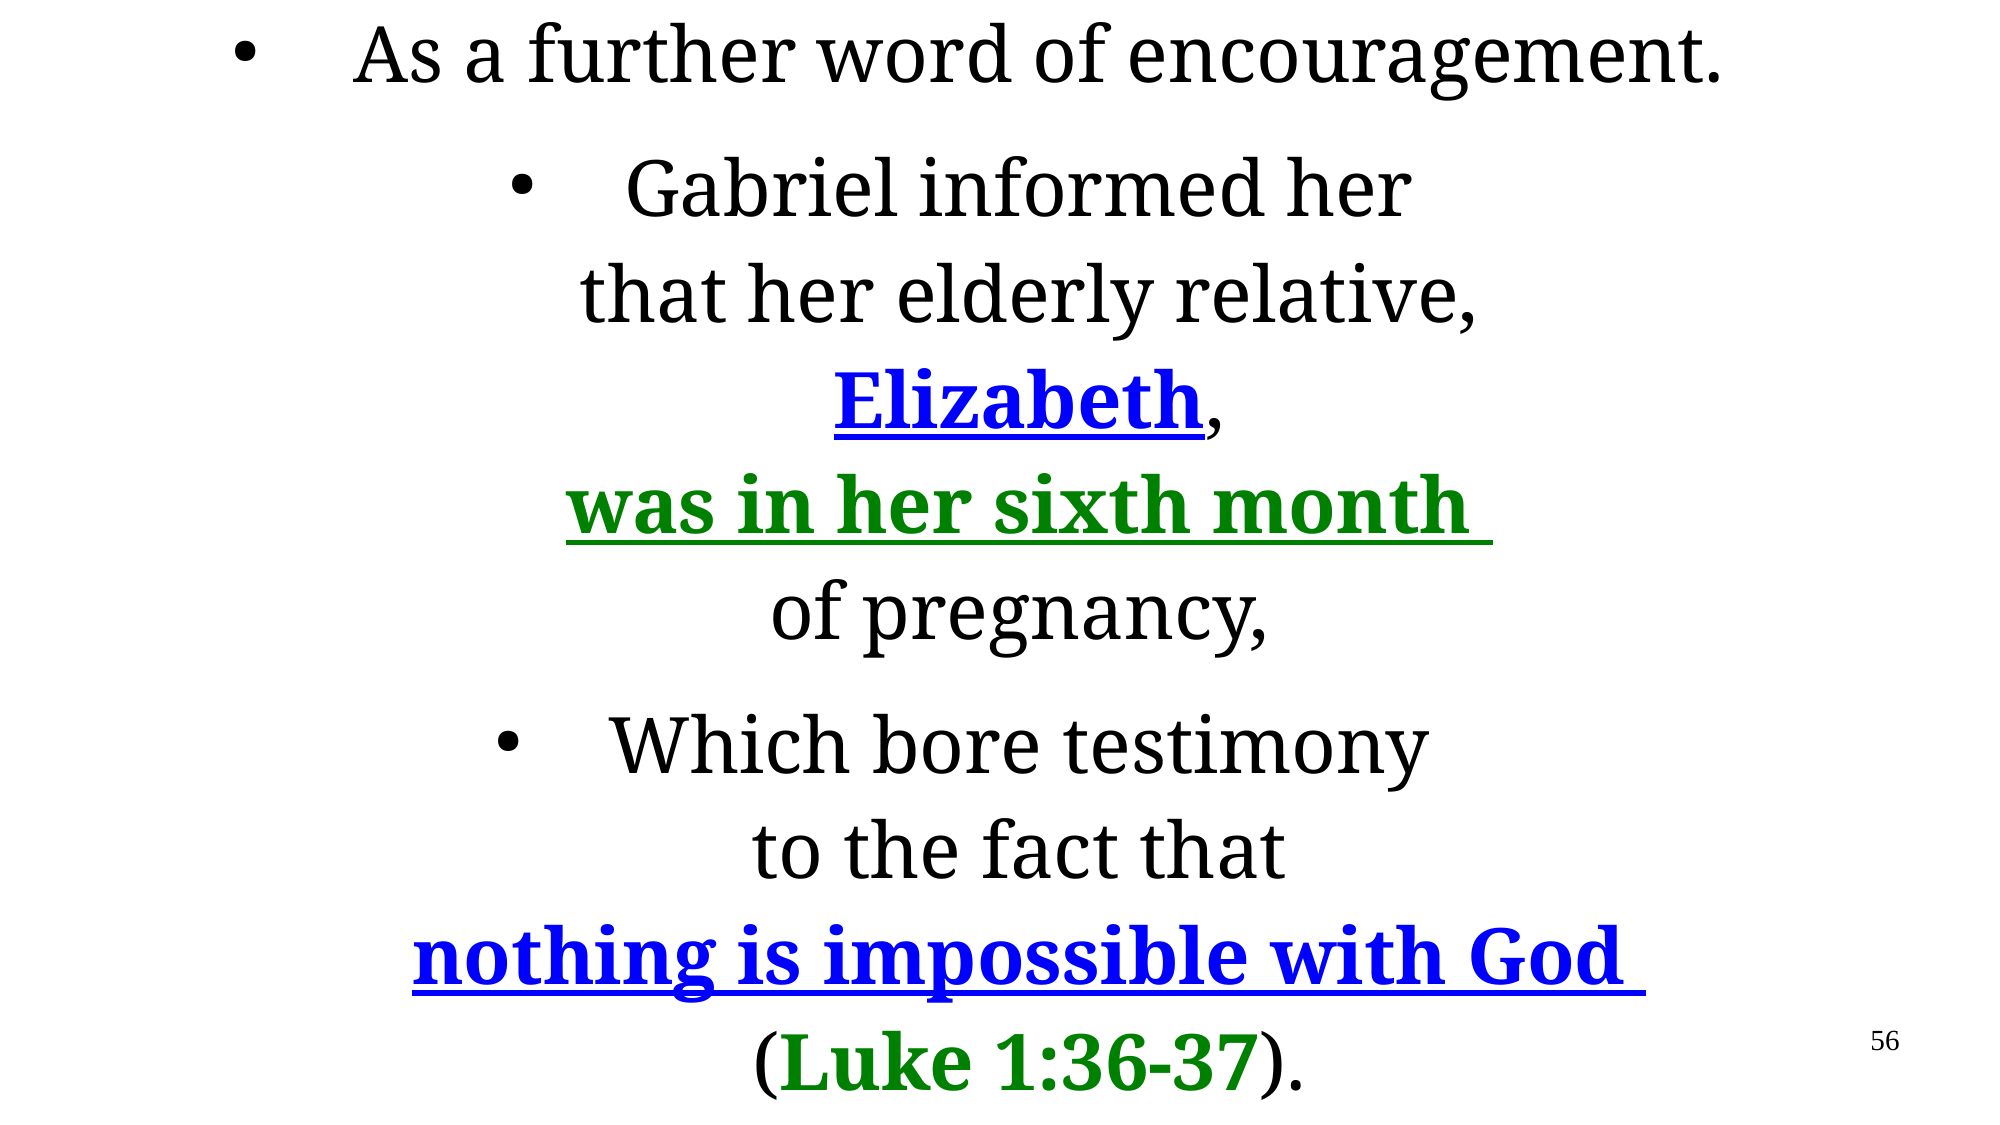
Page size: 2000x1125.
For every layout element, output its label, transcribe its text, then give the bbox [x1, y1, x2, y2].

list As a further word of encouragement. Gabriel informed her that her elderly relative, Elizabeth, was in her sixth month of pregnancy, Which bore testimony to the fact that nothing is impossible with God (Luke 1:36-37). [0, 0, 1996, 1123]
